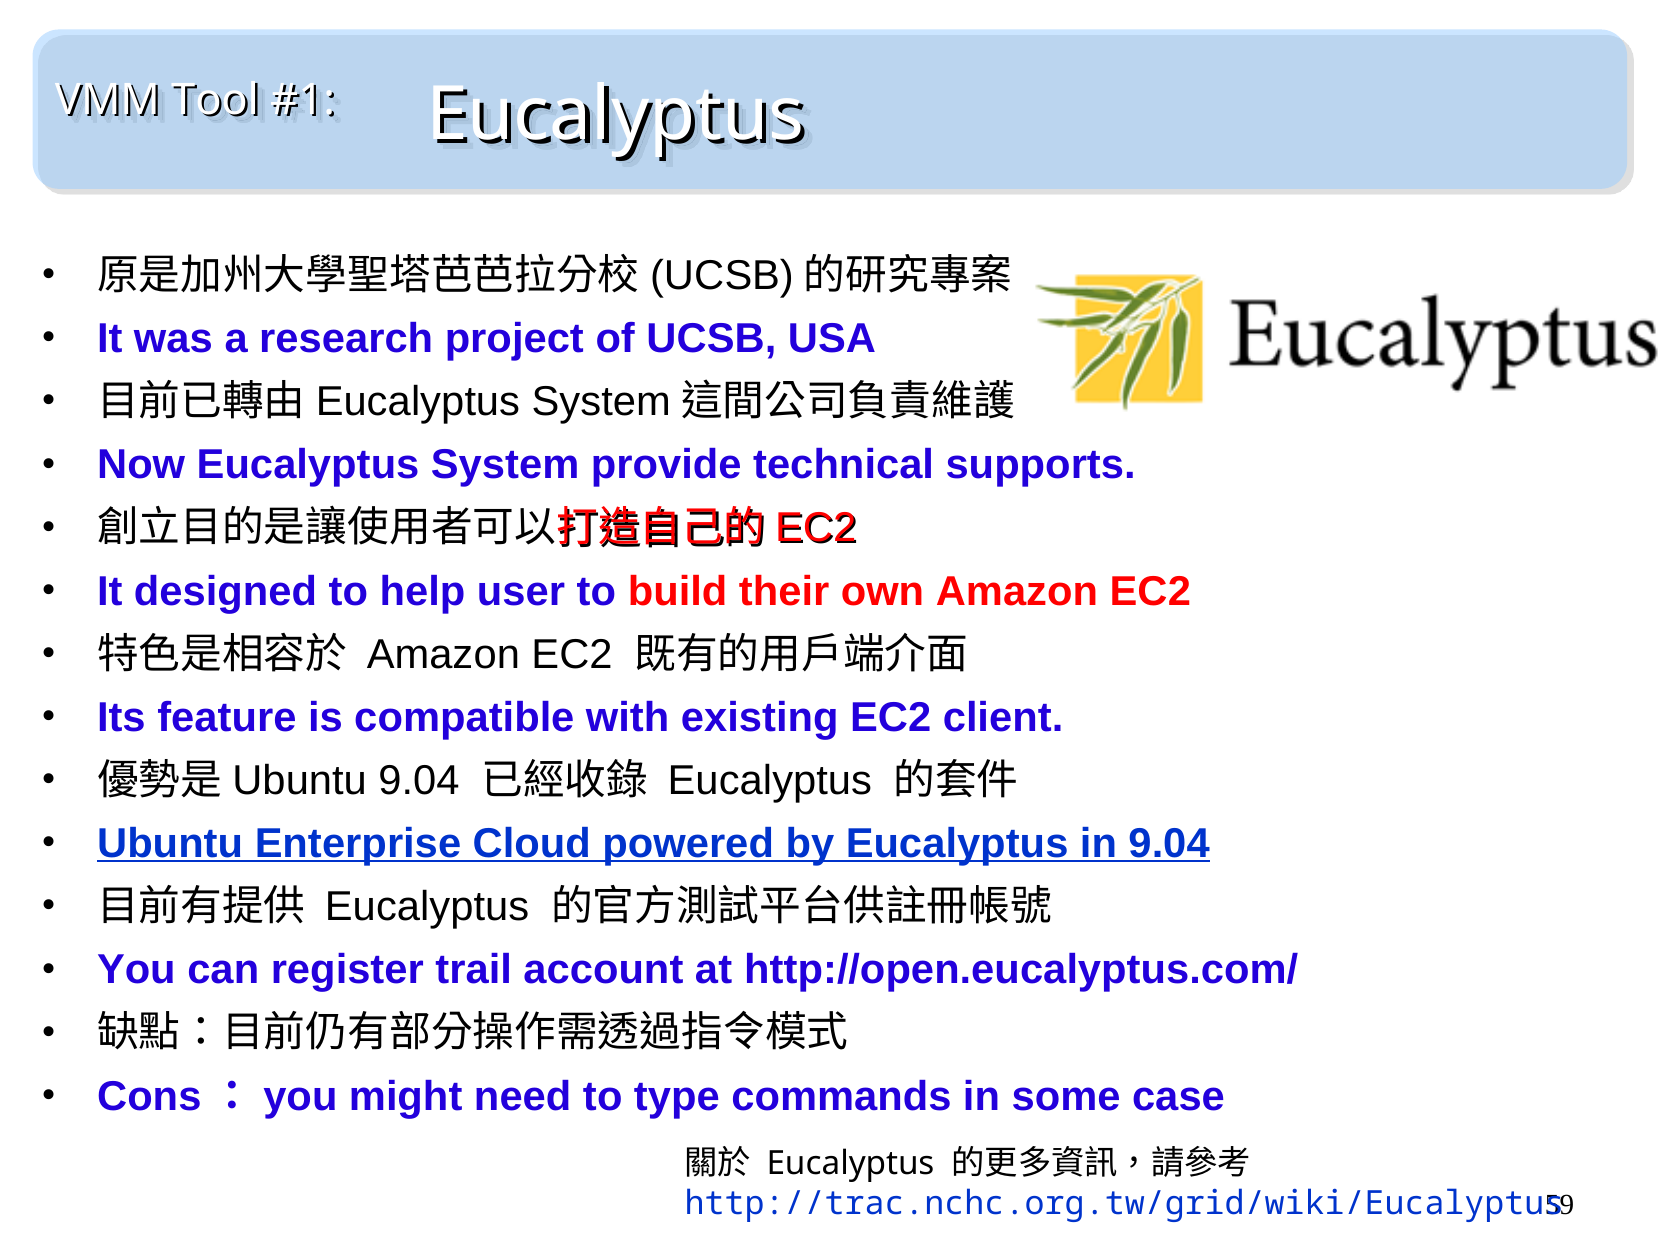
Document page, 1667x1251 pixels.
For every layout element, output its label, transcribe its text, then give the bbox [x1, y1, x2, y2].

text_box 關於 Eucalyptus 的更多資訊，請參考 http://trac.nchc.org.tw/grid/wiki/Eucalyptus [664, 1127, 1642, 1235]
text_box 原是加州大學聖塔芭芭拉分校(UCSB)的研究專案 It was a research project of UCSB, USA 目前已轉由Eucalyptus System這間公司負責維護 Now Eucalyptus System provide technical supports. 創立目的是讓使用者可以打造自己的EC2 It designed to help user to build their own Amazon EC2 特色是相容於 Amazon EC2 既有的用戶端介面 Its feature is compatible with existing EC2 client. 優勢是Ubuntu 9.04 已經收錄 Eucalyptus 的套件 Ubuntu Enterprise Cloud powered by Eucalyptus in 9.04 目前有提供 Eucalyptus 的官方測試平台供註冊帳號 You can register trail account at http://open.eucalyptus.com/ 缺點：目前仍有部分操作需透過指令模式 Cons：you might need to type commands in some case [41, 248, 1607, 1071]
text_box VMM Tool #1: Eucalyptus [32, 29, 1628, 189]
picture [1607, 273, 1660, 414]
